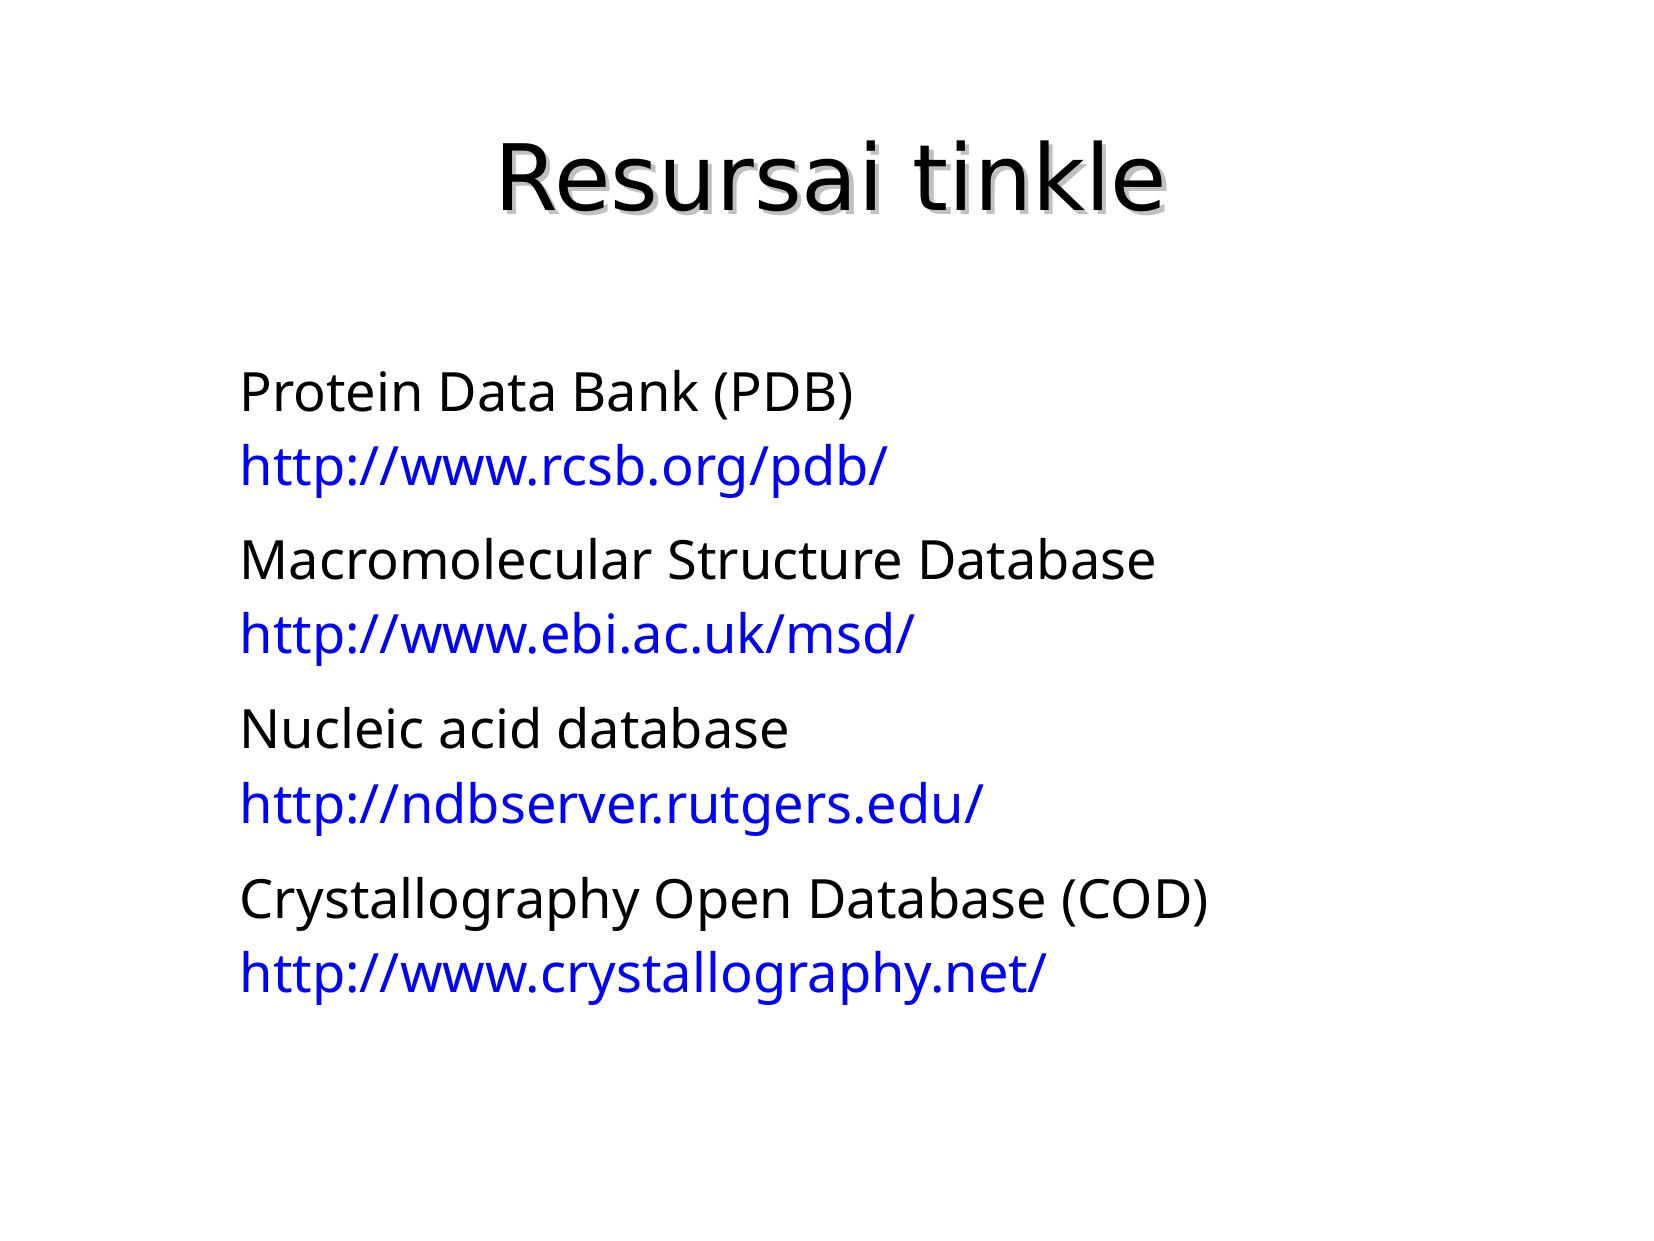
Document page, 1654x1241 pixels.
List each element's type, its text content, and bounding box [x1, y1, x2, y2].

title Resursai tinkle [125, 75, 1538, 283]
text_box Protein Data Bank (PDB) http://www.rcsb.org/pdb/ Macromolecular Structure Database http://www.ebi.ac.uk/msd/ Nucleic acid database http://ndbserver.rutgers.edu/ Crystallography Open Database (COD) http://www.crystallography.net/ [225, 345, 1463, 1125]
